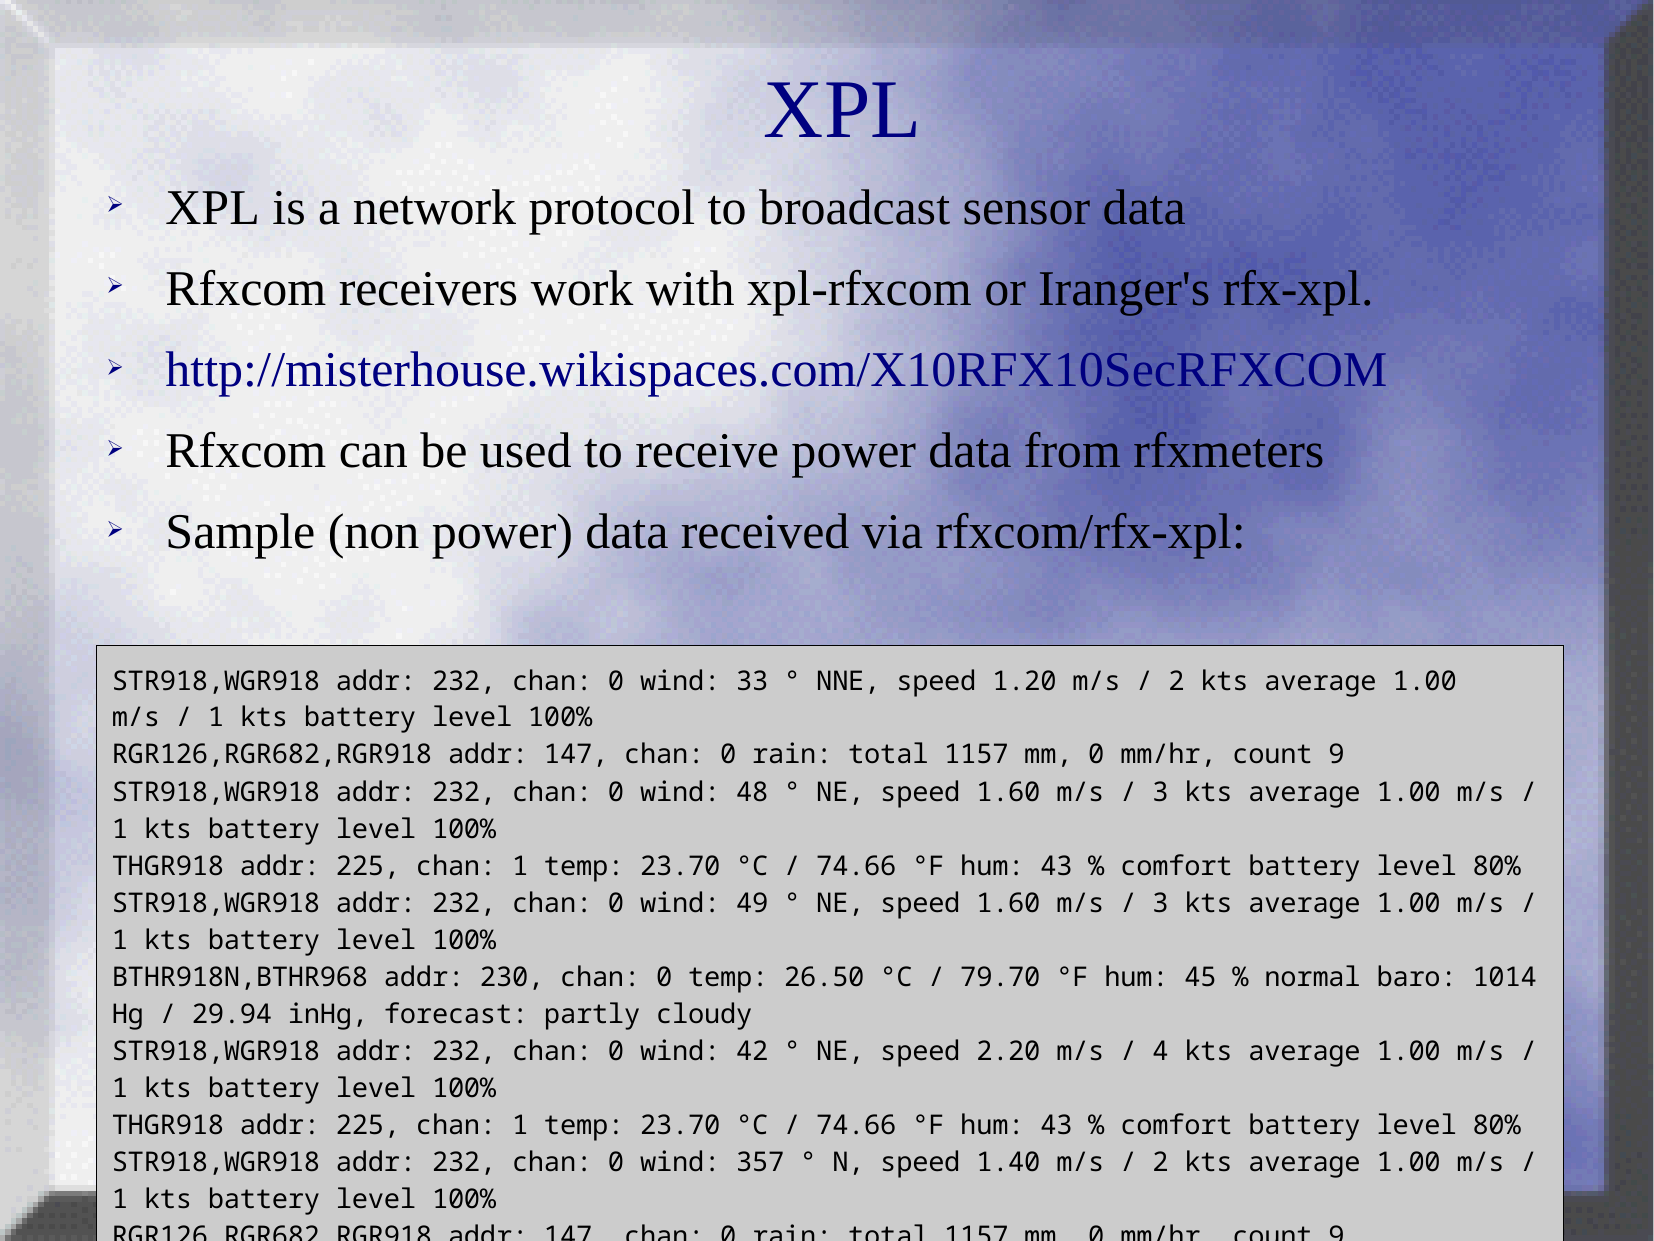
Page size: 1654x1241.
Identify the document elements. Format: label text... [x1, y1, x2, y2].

title XPL [43, 57, 1584, 162]
text_box STR918,WGR918 addr: 232, chan: 0 wind: 33 ° NNE, speed 1.20 m/s / 2 kts average 1.00 m/s / 1 kts battery level 100% RGR126,RGR682,RGR918 addr: 147, chan: 0 rain: total 1157 mm, 0 mm/hr, count 9 STR918,WGR918 addr: 232, chan: 0 wind: 48 ° NE, speed 1.60 m/s / 3 kts average 1.00 m/s / 1 kts battery level 100% THGR918 addr: 225, chan: 1 temp: 23.70 °C / 74.66 °F hum: 43 % comfort battery level 80% STR918,WGR918 addr: 232, chan: 0 wind: 49 ° NE, speed 1.60 m/s / 3 kts average 1.00 m/s / 1 kts battery level 100% BTHR918N,BTHR968 addr: 230, chan: 0 temp: 26.50 °C / 79.70 °F hum: 45 % normal baro: 1014 Hg / 29.94 inHg, forecast: partly cloudy STR918,WGR918 addr: 232, chan: 0 wind: 42 ° NE, speed 2.20 m/s / 4 kts average 1.00 m/s / 1 kts battery level 100% THGR918 addr: 225, chan: 1 temp: 23.70 °C / 74.66 °F hum: 43 % comfort battery level 80% STR918,WGR918 addr: 232, chan: 0 wind: 357 ° N, speed 1.40 m/s / 2 kts average 1.00 m/s / 1 kts battery level 100% RGR126,RGR682,RGR918 addr: 147, chan: 0 rain: total 1157 mm, 0 mm/hr, count 9 [96, 645, 1564, 1173]
list XPL is a network protocol to broadcast sensor data Rfxcom receivers work with xpl-rfxcom or Iranger's rfx-xpl. http://misterhouse.wikispaces.com/X10RFX10SecRFXCOM Rfxcom can be used to receive power data from rfxmeters Sample (non power) data received via rfxcom/rfx-xpl: [106, 179, 1498, 639]
picture [0, 0, 1654, 1241]
